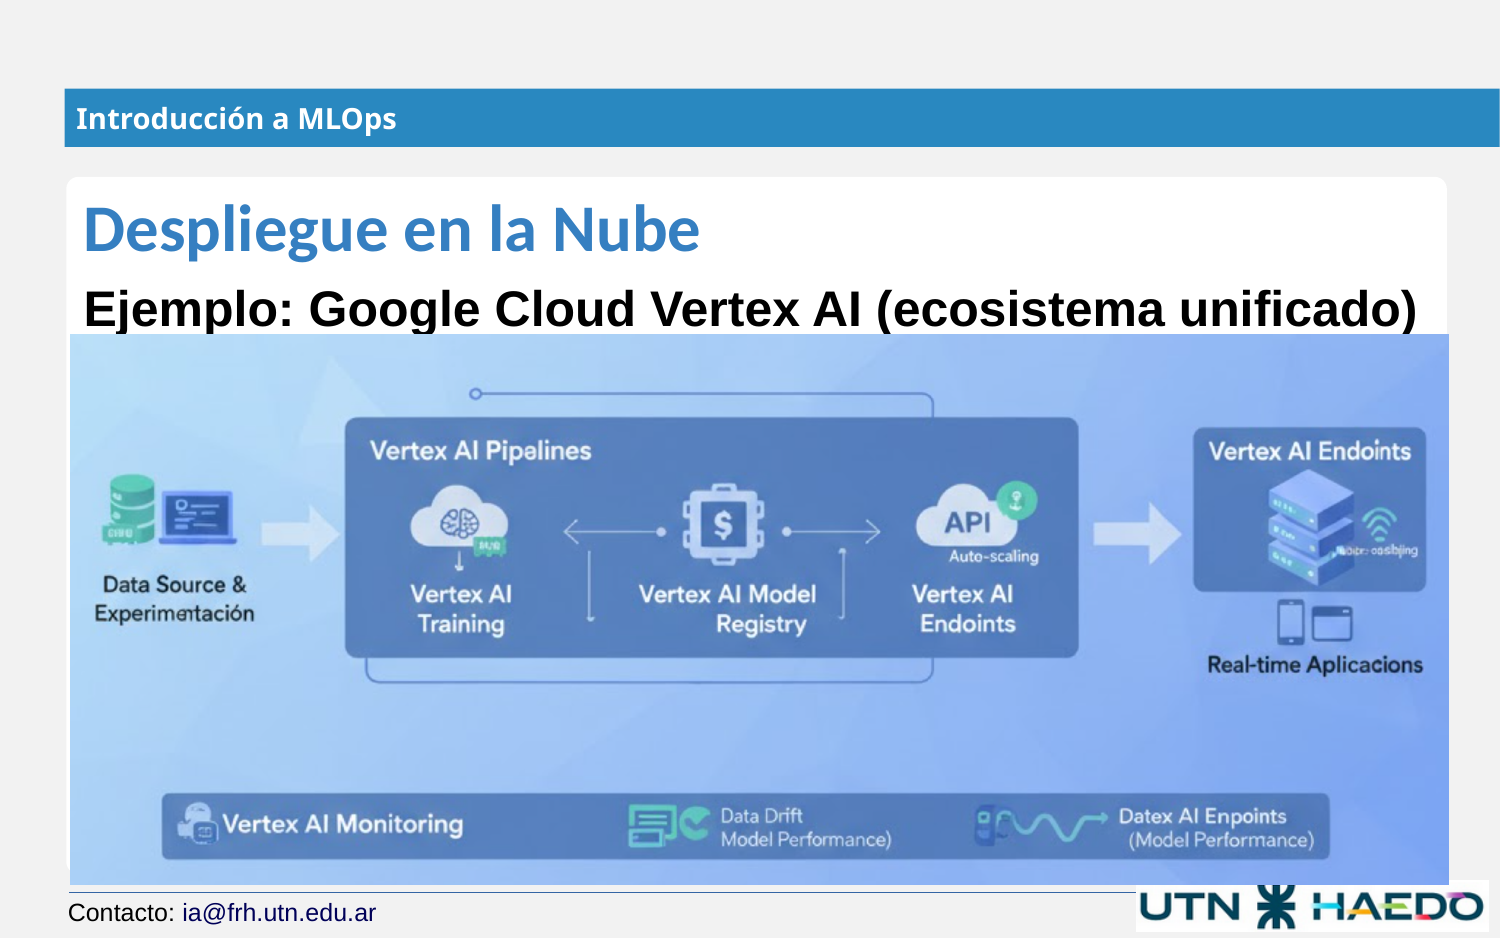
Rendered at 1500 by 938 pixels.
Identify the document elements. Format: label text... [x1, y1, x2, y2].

picture [70, 334, 1489, 932]
text_box Introducción a MLOps [64, 88, 1500, 147]
text_box Despliegue en la Nube Ejemplo: Google Cloud Vertex AI (ecosistema unificado) [68, 177, 1465, 874]
